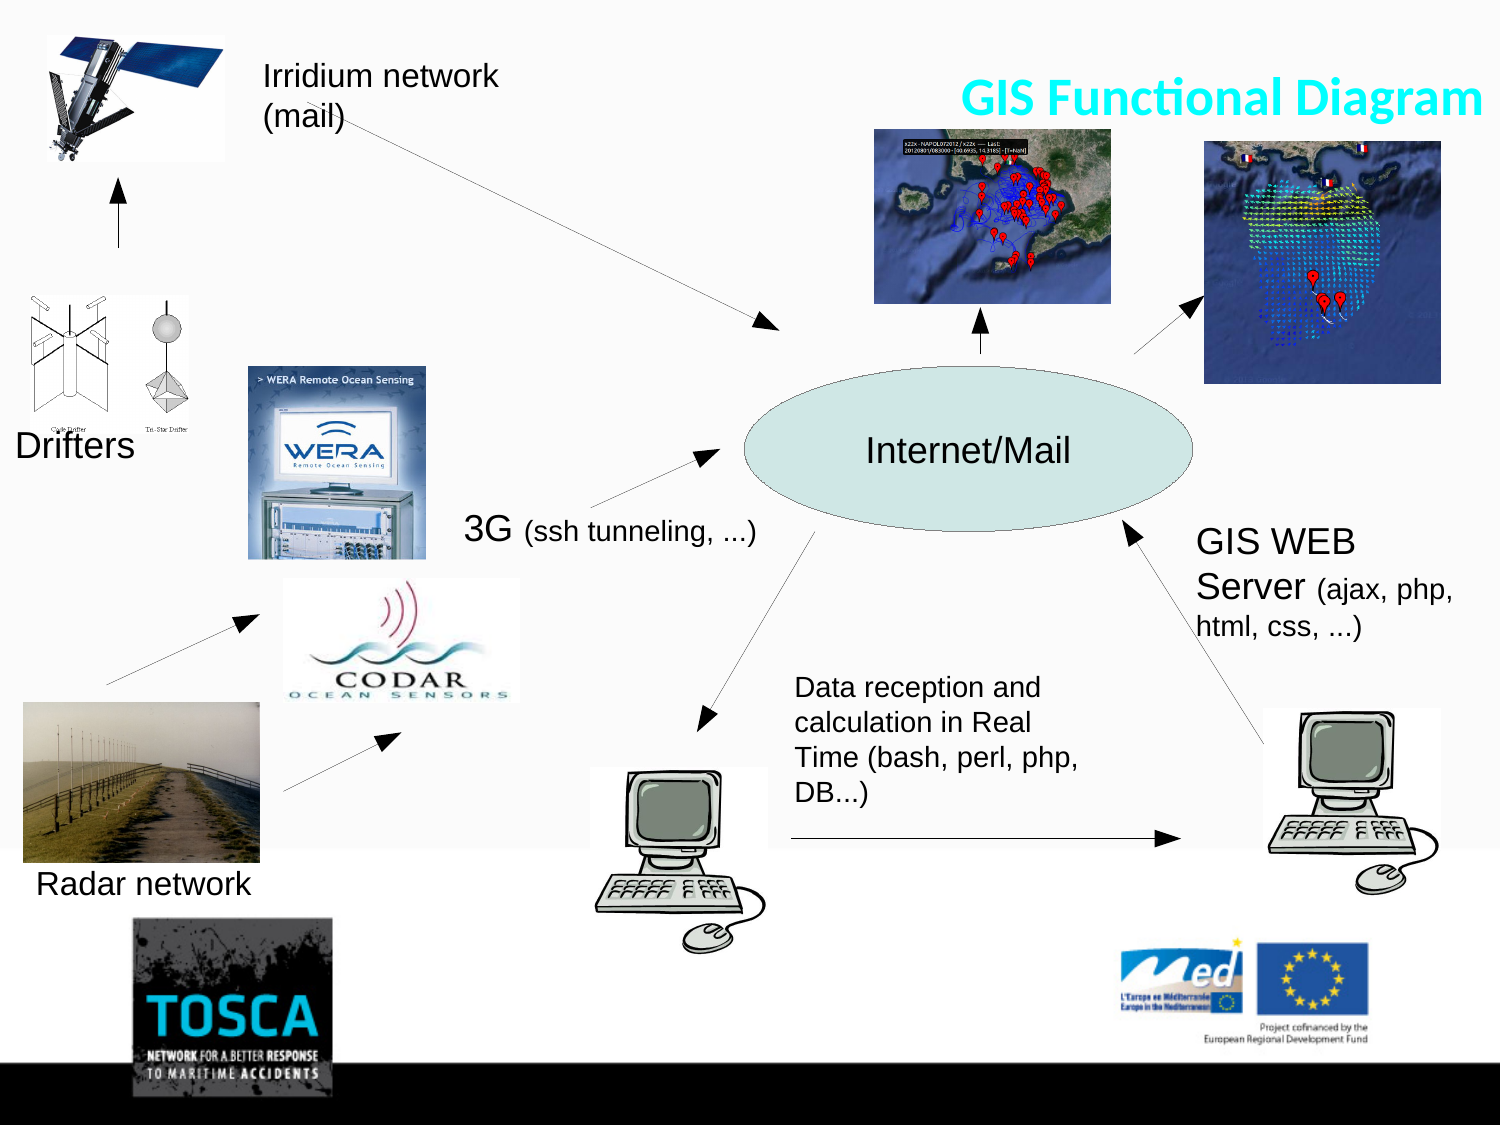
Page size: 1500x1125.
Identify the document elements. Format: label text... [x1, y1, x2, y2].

text_box Internet/Mail [744, 366, 1193, 532]
picture [0, 0, 1500, 1125]
text_box Radar network [11, 854, 296, 910]
text_box 3G (ssh tunneling, ...) [448, 496, 818, 556]
title GIS Functional Diagram [194, 0, 1500, 188]
text_box Data reception and calculation in Real Time (bash, perl, php, DB...) [779, 661, 1111, 852]
text_box GIS WEB Server (ajax, php, html, css, ...) [1181, 509, 1489, 650]
text_box Irridium network (mail) [248, 47, 591, 142]
text_box Drifters [0, 414, 213, 474]
